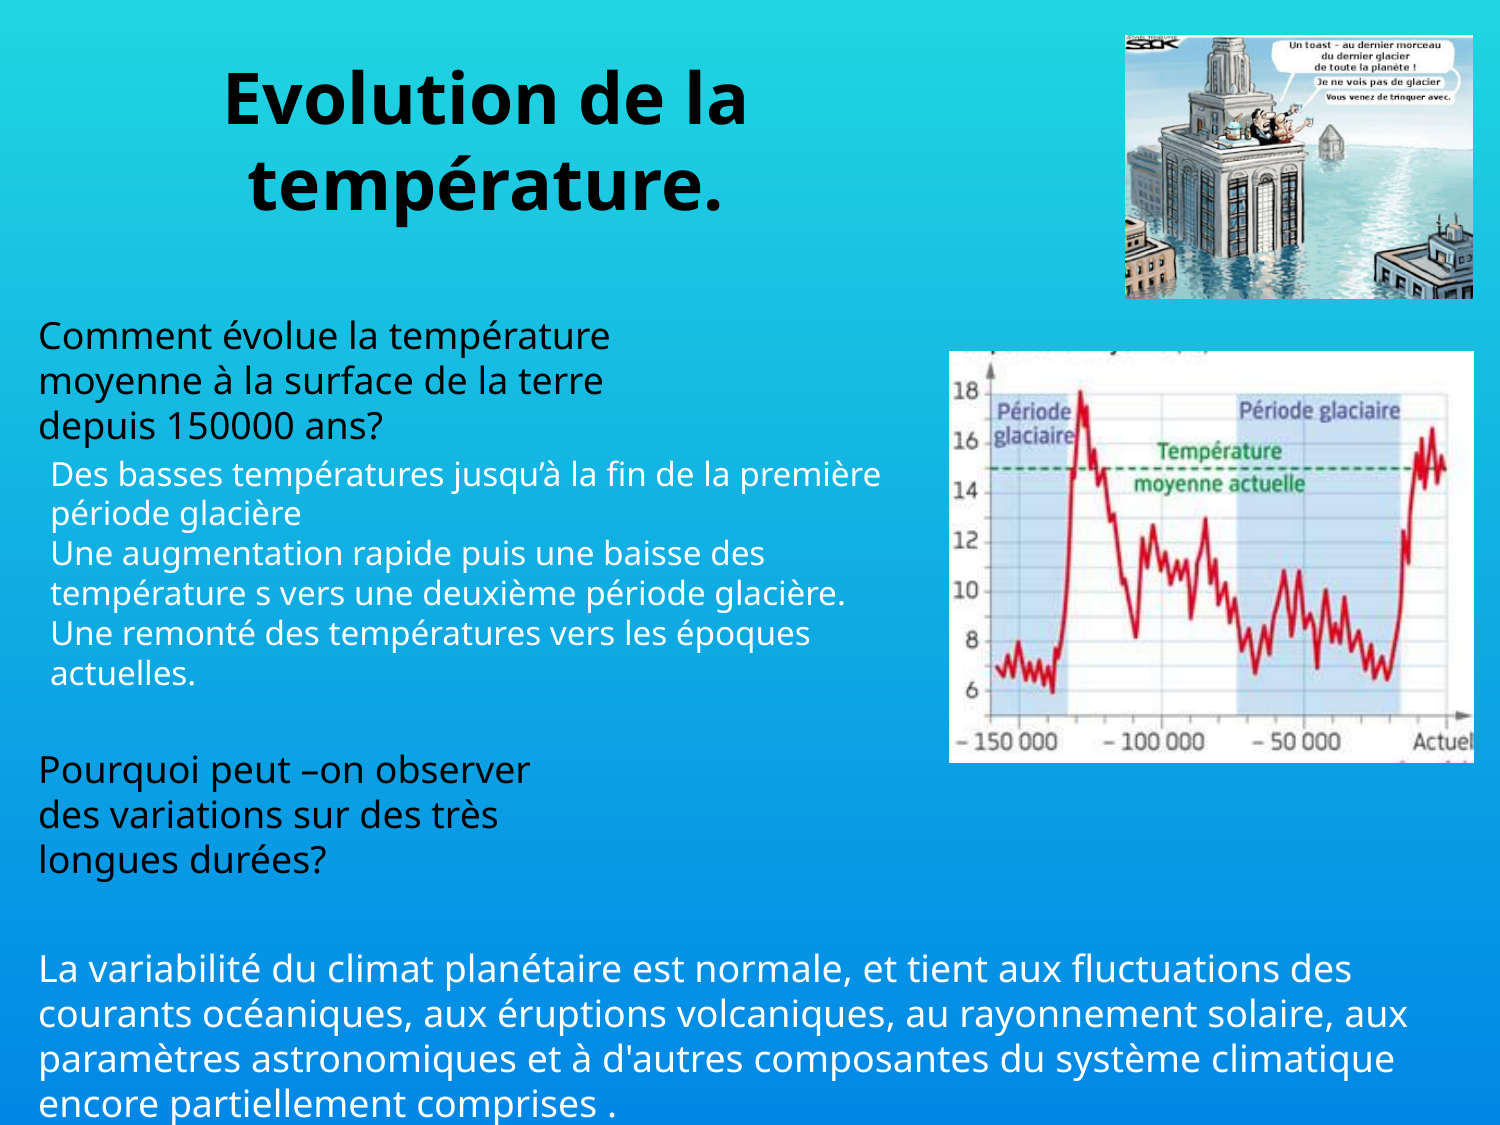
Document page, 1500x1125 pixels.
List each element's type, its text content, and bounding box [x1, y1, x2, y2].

text_box Des basses températures jusqu’à la fin de la première période glacière Une augmentation rapide puis une baisse des température s vers une deuxième période glacière. Une remonté des températures vers les époques actuelles. [35, 445, 926, 700]
picture [1125, 35, 1473, 300]
text_box La variabilité du climat planétaire est normale, et tient aux fluctuations des courants océaniques, aux éruptions volcaniques, au rayonnement solaire, aux paramètres astronomiques et à d'autres composantes du système climatique encore partiellement comprises . [23, 937, 1465, 1125]
picture [926, 351, 1500, 762]
title Evolution de la température. [23, 45, 950, 233]
text_box Comment évolue la température moyenne à la surface de la terre depuis 150000 ans? [23, 304, 680, 455]
text_box Pourquoi peut –on observer des variations sur des très longues durées? [23, 738, 563, 889]
